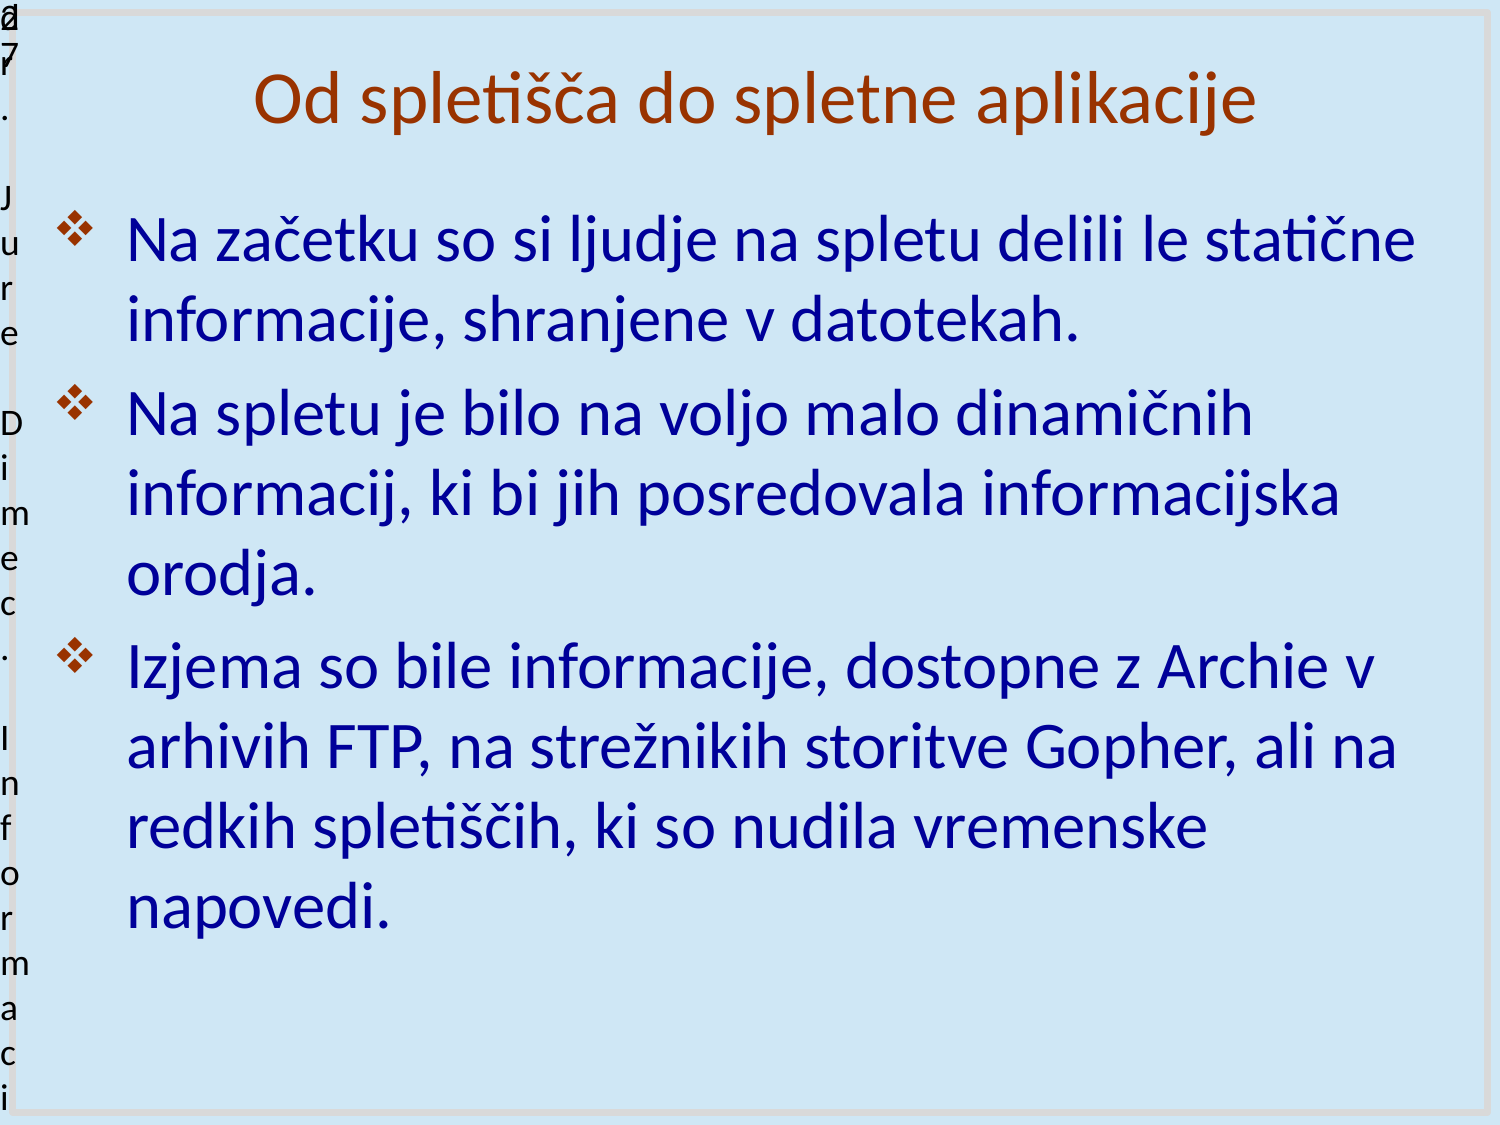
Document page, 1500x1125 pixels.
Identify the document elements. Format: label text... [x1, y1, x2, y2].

title Od spletišča do spletne aplikacije [37, 37, 1475, 150]
list Na začetku so si ljudje na spletu delili le statične informacije, shranjene v datotekah. Na spletu je bilo na voljo malo dinamičnih informacij, ki bi jih posredovala informacijska orodja. Izjema so bile informacije, dostopne z Archie v arhivih FTP, na strežnikih storitve Gopher, ali na redkih spletiščih, ki so nudila vremenske napovedi. [37, 187, 1475, 1050]
